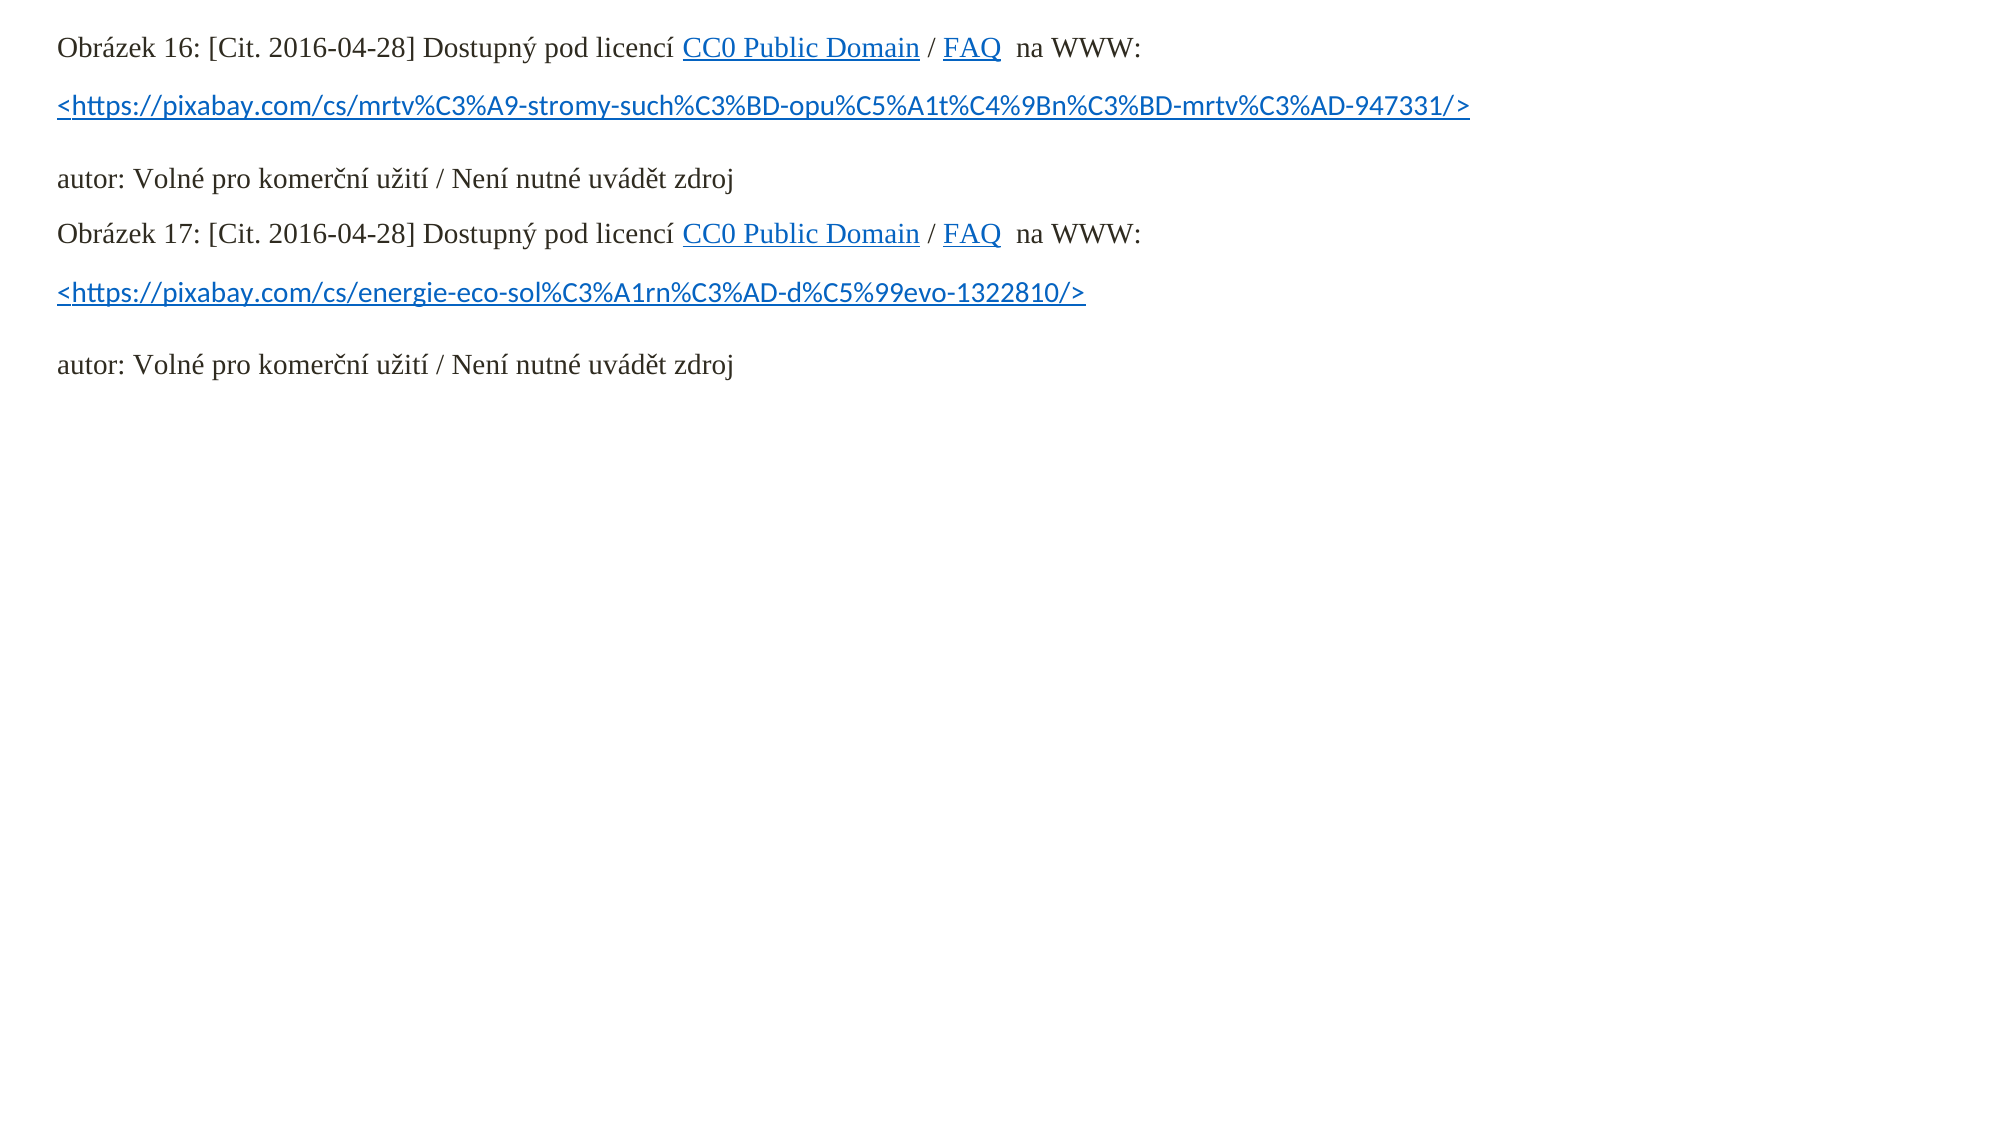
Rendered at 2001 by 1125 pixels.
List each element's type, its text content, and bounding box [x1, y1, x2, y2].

list Obrázek 16: [Cit. 2016-04-28] Dostupný pod licencí CC0 Public Domain / FAQ na WWW: ˂https://pixabay.com/cs/mrtv%C3%A9-stromy-such%C3%BD-opu%C5%A1t%C4%9Bn%C3%BD-mrtv%C3%AD-947331/˃ autor: Volné pro komerční užití / Není nutné uvádět zdroj Obrázek 17: [Cit. 2016-04-28] Dostupný pod licencí CC0 Public Domain / FAQ na WWW: ˂https://pixabay.com/cs/energie-eco-sol%C3%A1rn%C3%AD-d%C5%99evo-1322810/˃ autor: Volné pro komerční užití / Není nutné uvádět zdroj [42, 21, 1982, 1012]
